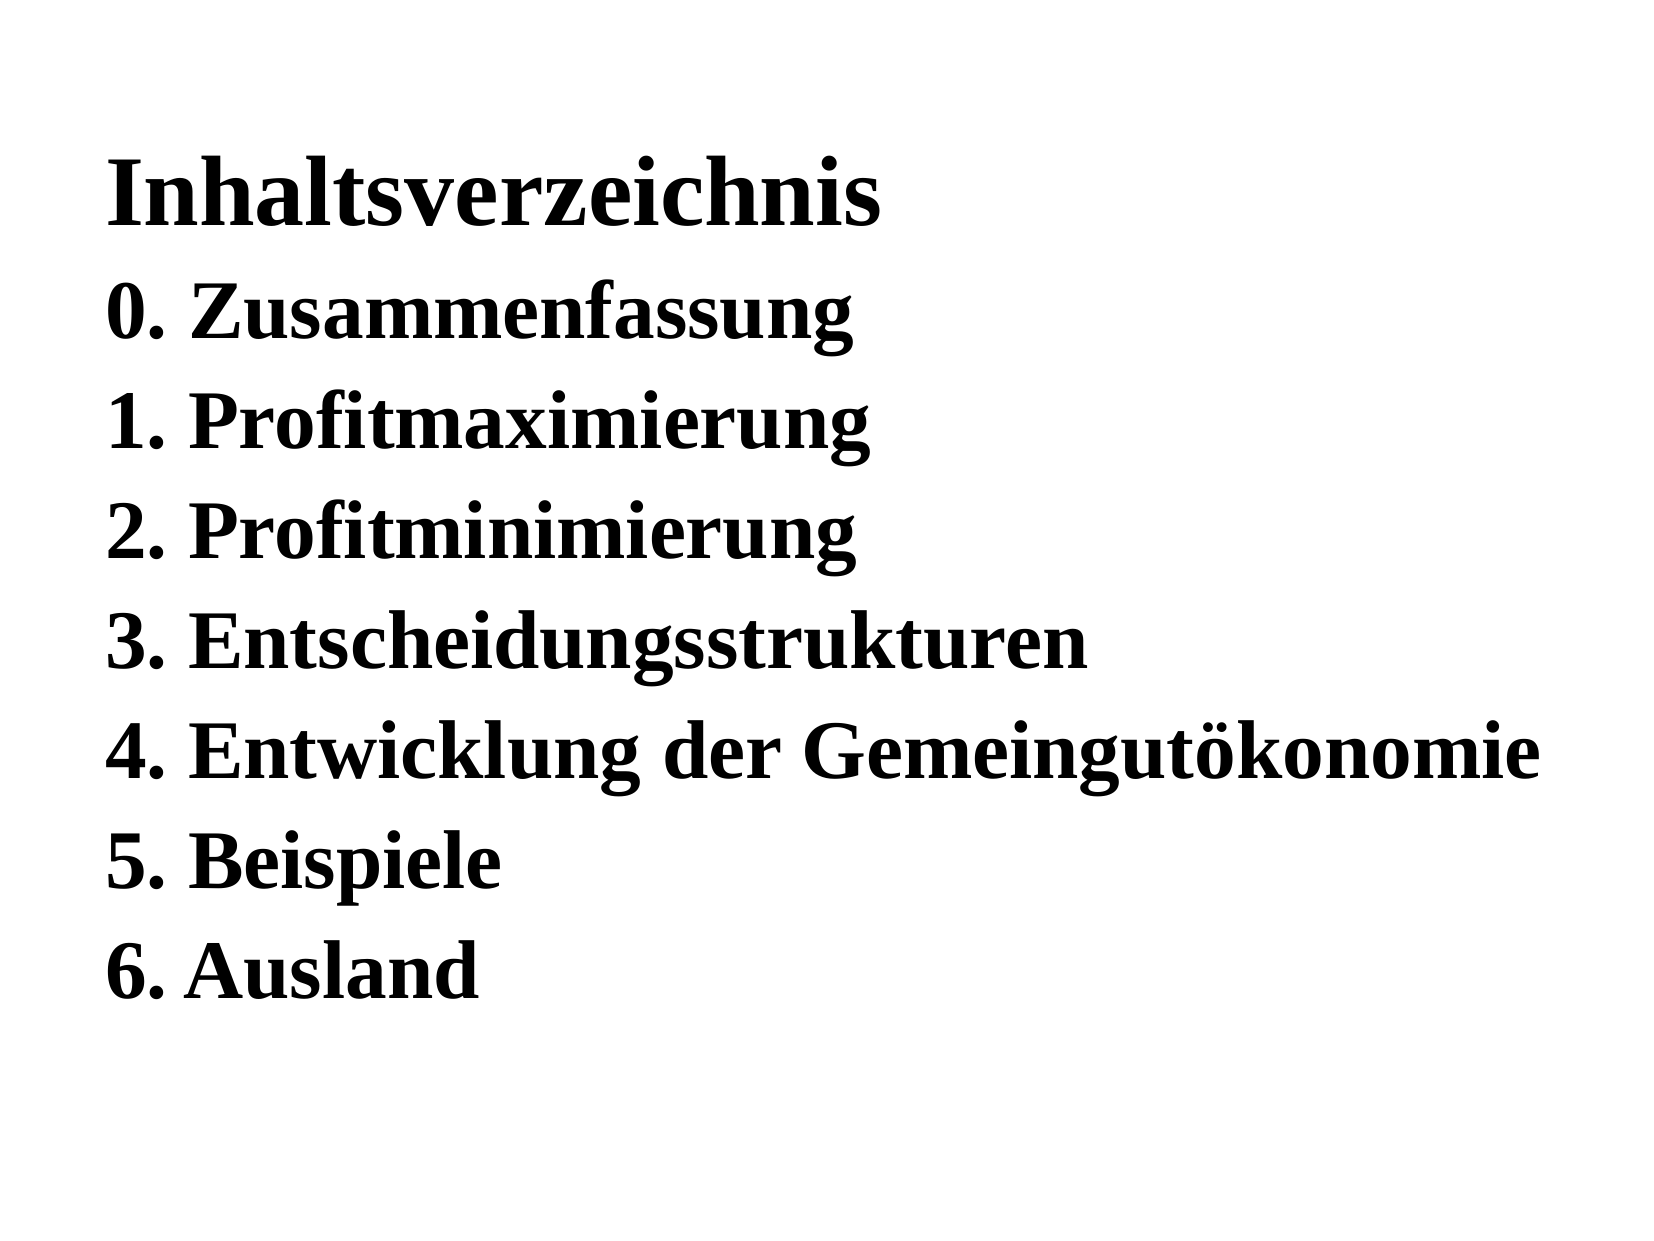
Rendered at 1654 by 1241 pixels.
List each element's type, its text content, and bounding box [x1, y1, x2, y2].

text_box Inhaltsverzeichnis 0. Zusammenfassung 1. Profitmaximierung 2. Profitminimierung 3. Entscheidungsstrukturen 4. Entwicklung der Gemeingutökonomie 5. Beispiele 6. Ausland [90, 128, 1564, 1025]
